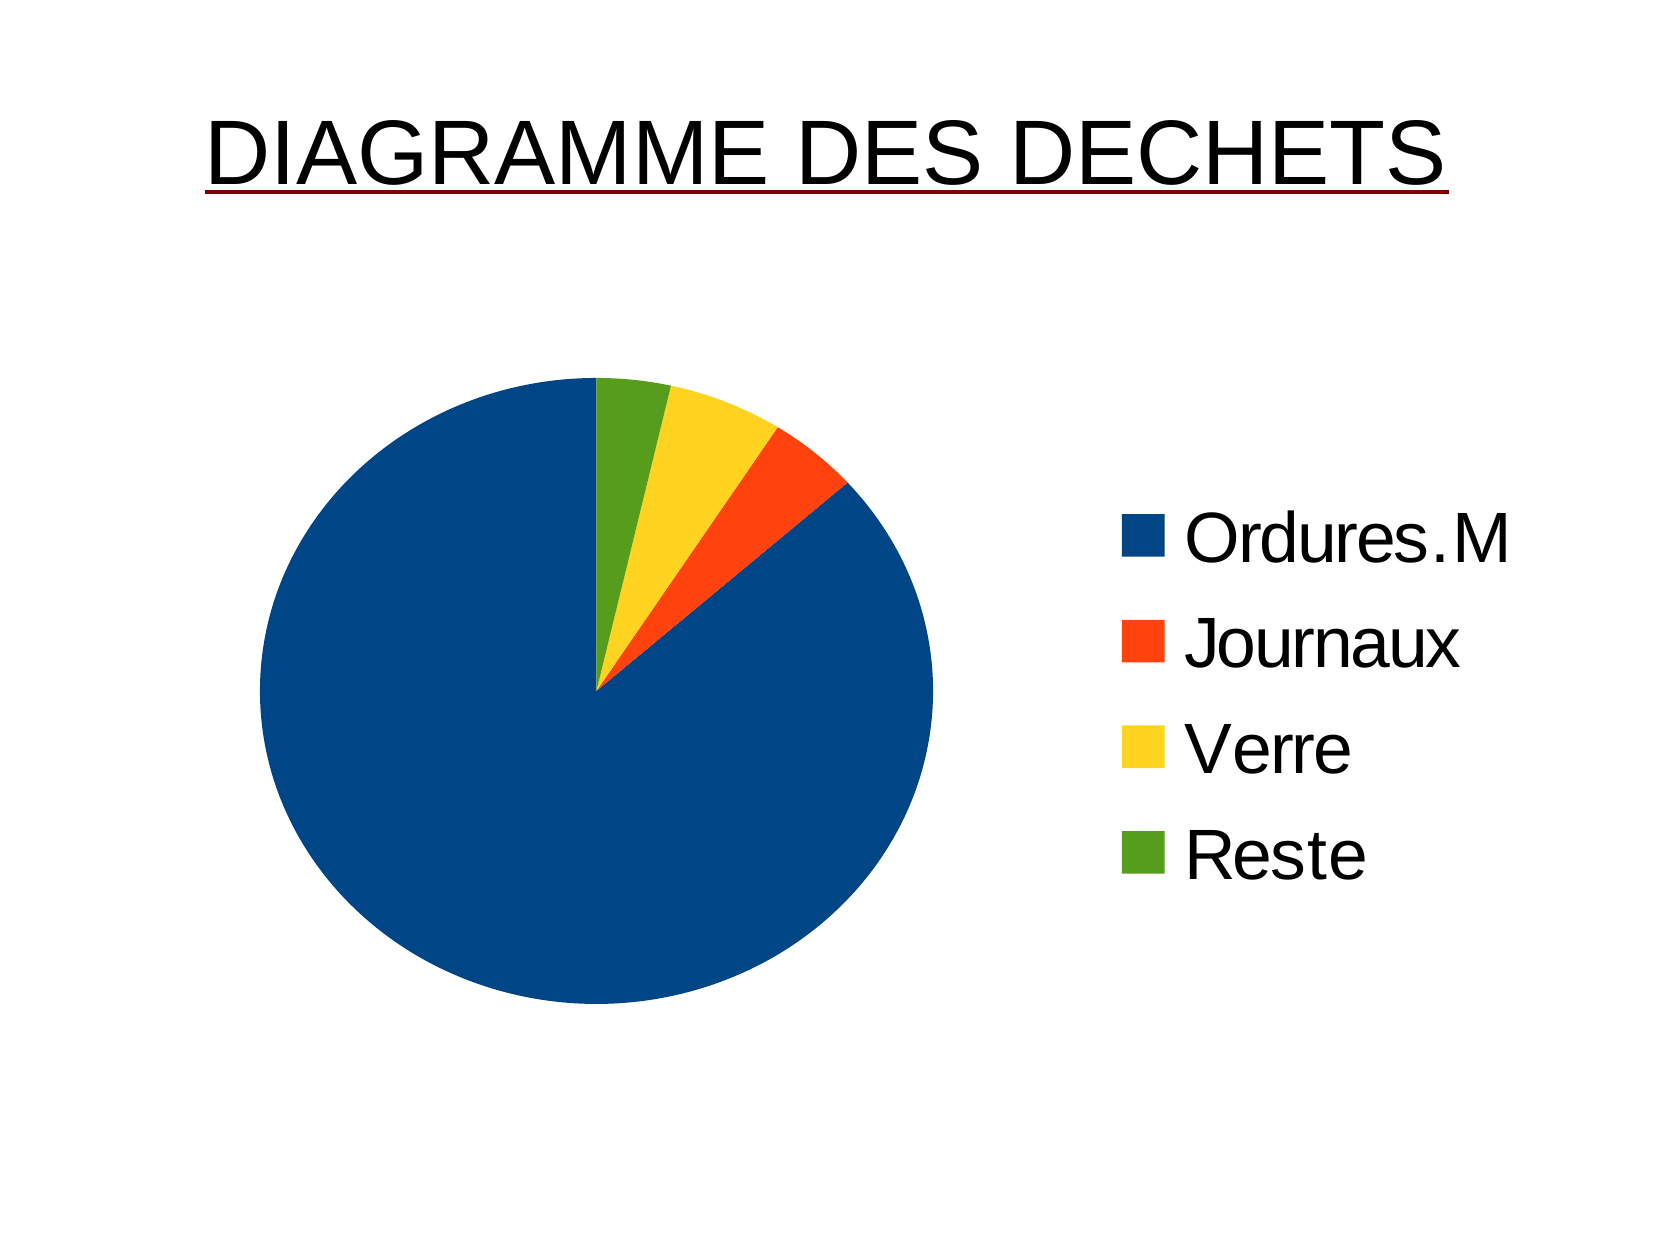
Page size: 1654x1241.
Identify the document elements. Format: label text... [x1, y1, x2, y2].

title DIAGRAMME DES DECHETS [82, 49, 1571, 257]
picture [1098, 472, 1536, 916]
picture [259, 377, 934, 1004]
